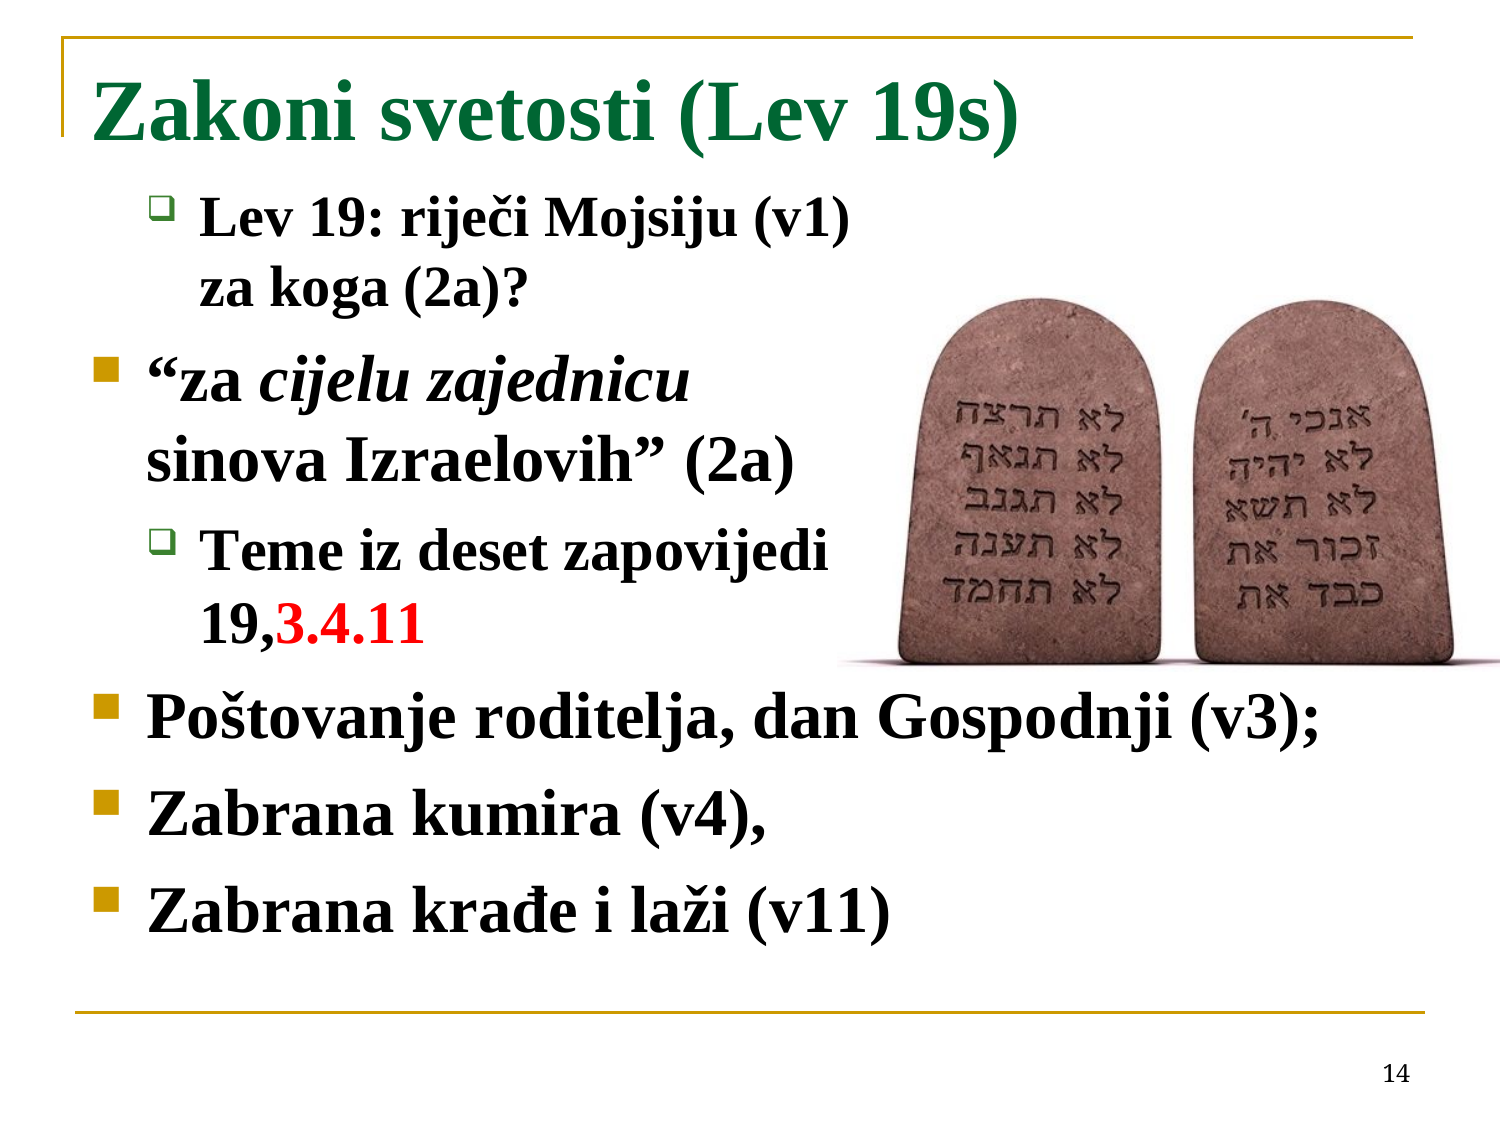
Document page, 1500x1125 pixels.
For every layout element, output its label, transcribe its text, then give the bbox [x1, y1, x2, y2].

title Zakoni svetosti (Lev 19s) [75, 45, 1426, 233]
text_box <number> [1074, 1024, 1426, 1100]
picture [837, 295, 1500, 673]
list Lev 19: riječi Mojsiju (v1) za koga (2a)? “za cijelu zajednicu sinova Izraelovih” (2a) Teme iz deset zapovijedi 19,3.4.11 Poštovanje roditelja, dan Gospodnji (v3); Zabrana kumira (v4), Zabrana krađe i laži (v11) [74, 171, 1394, 1006]
